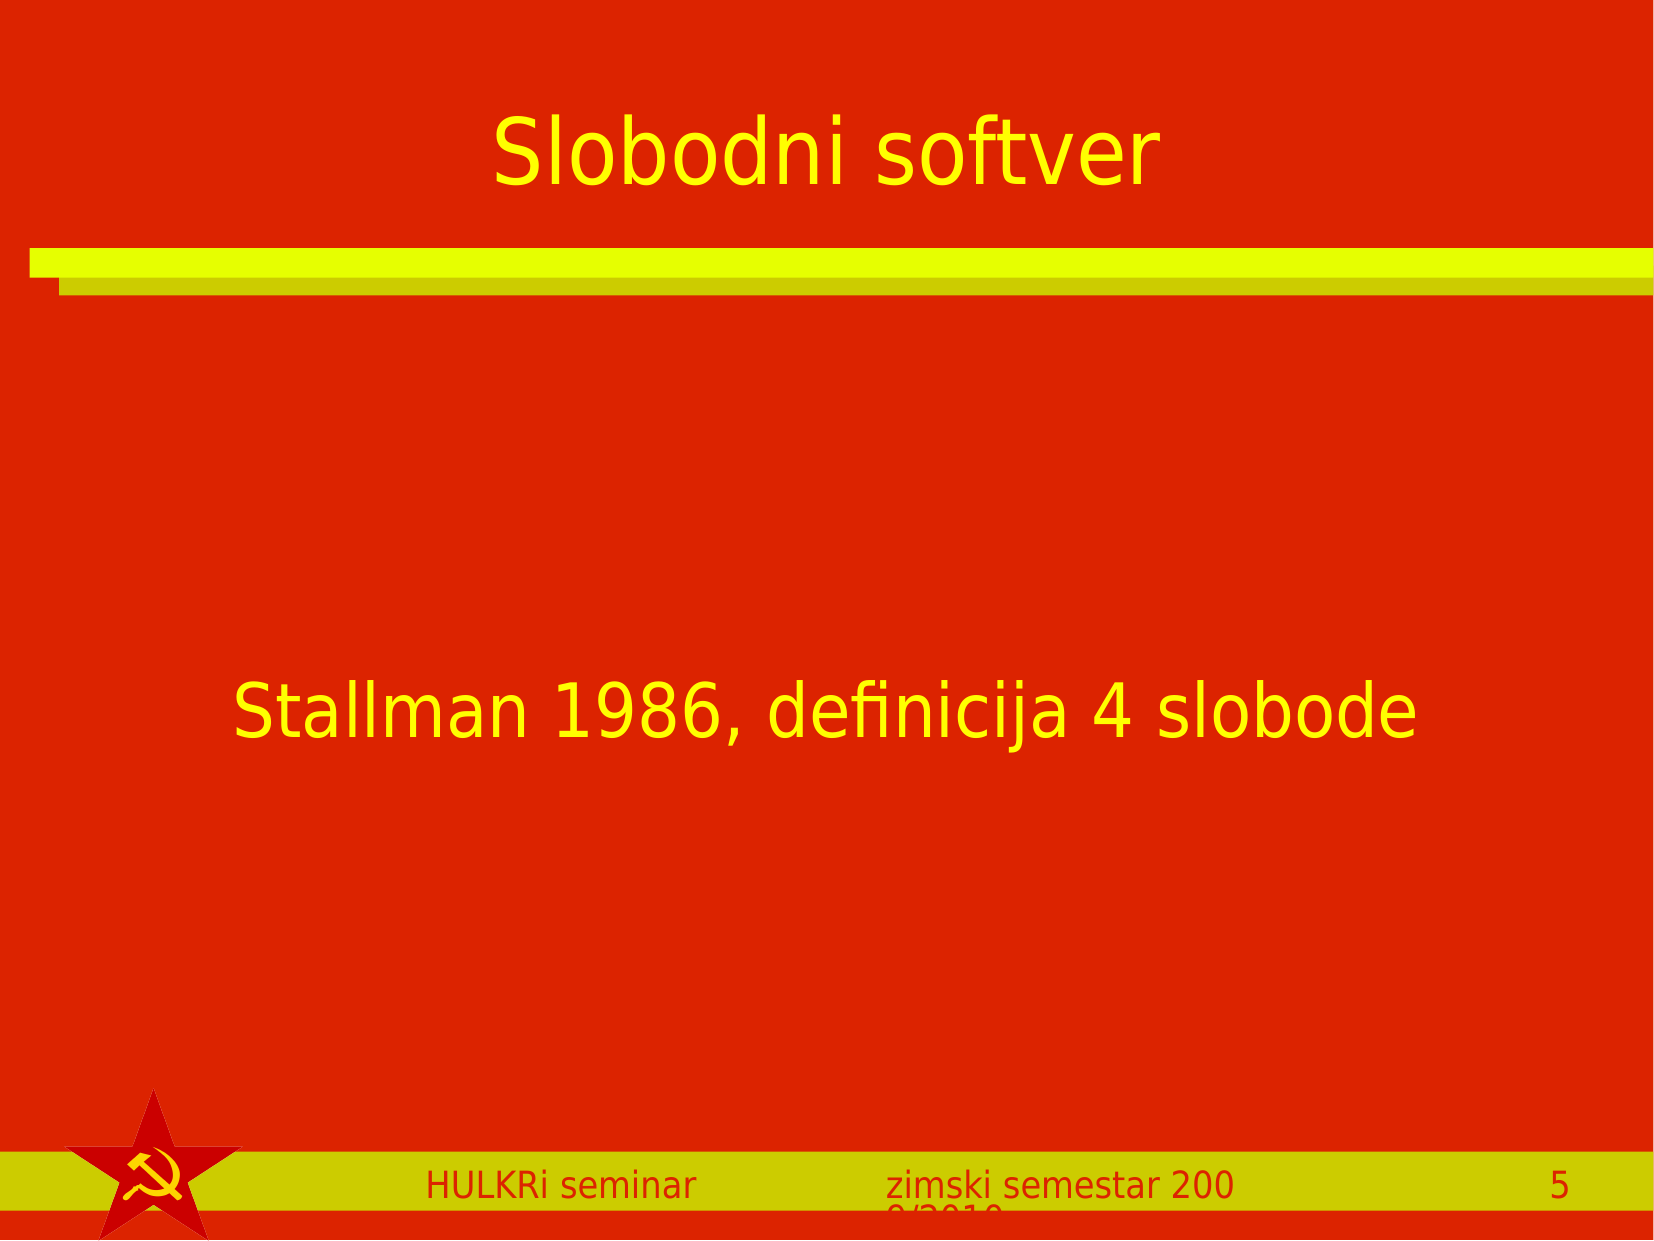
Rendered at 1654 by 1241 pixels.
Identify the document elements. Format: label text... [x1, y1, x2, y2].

title Slobodni softver [82, 49, 1571, 257]
picture [64, 1088, 243, 1241]
subtitle Stallman 1986, definicija 4 slobode [82, 302, 1571, 1121]
